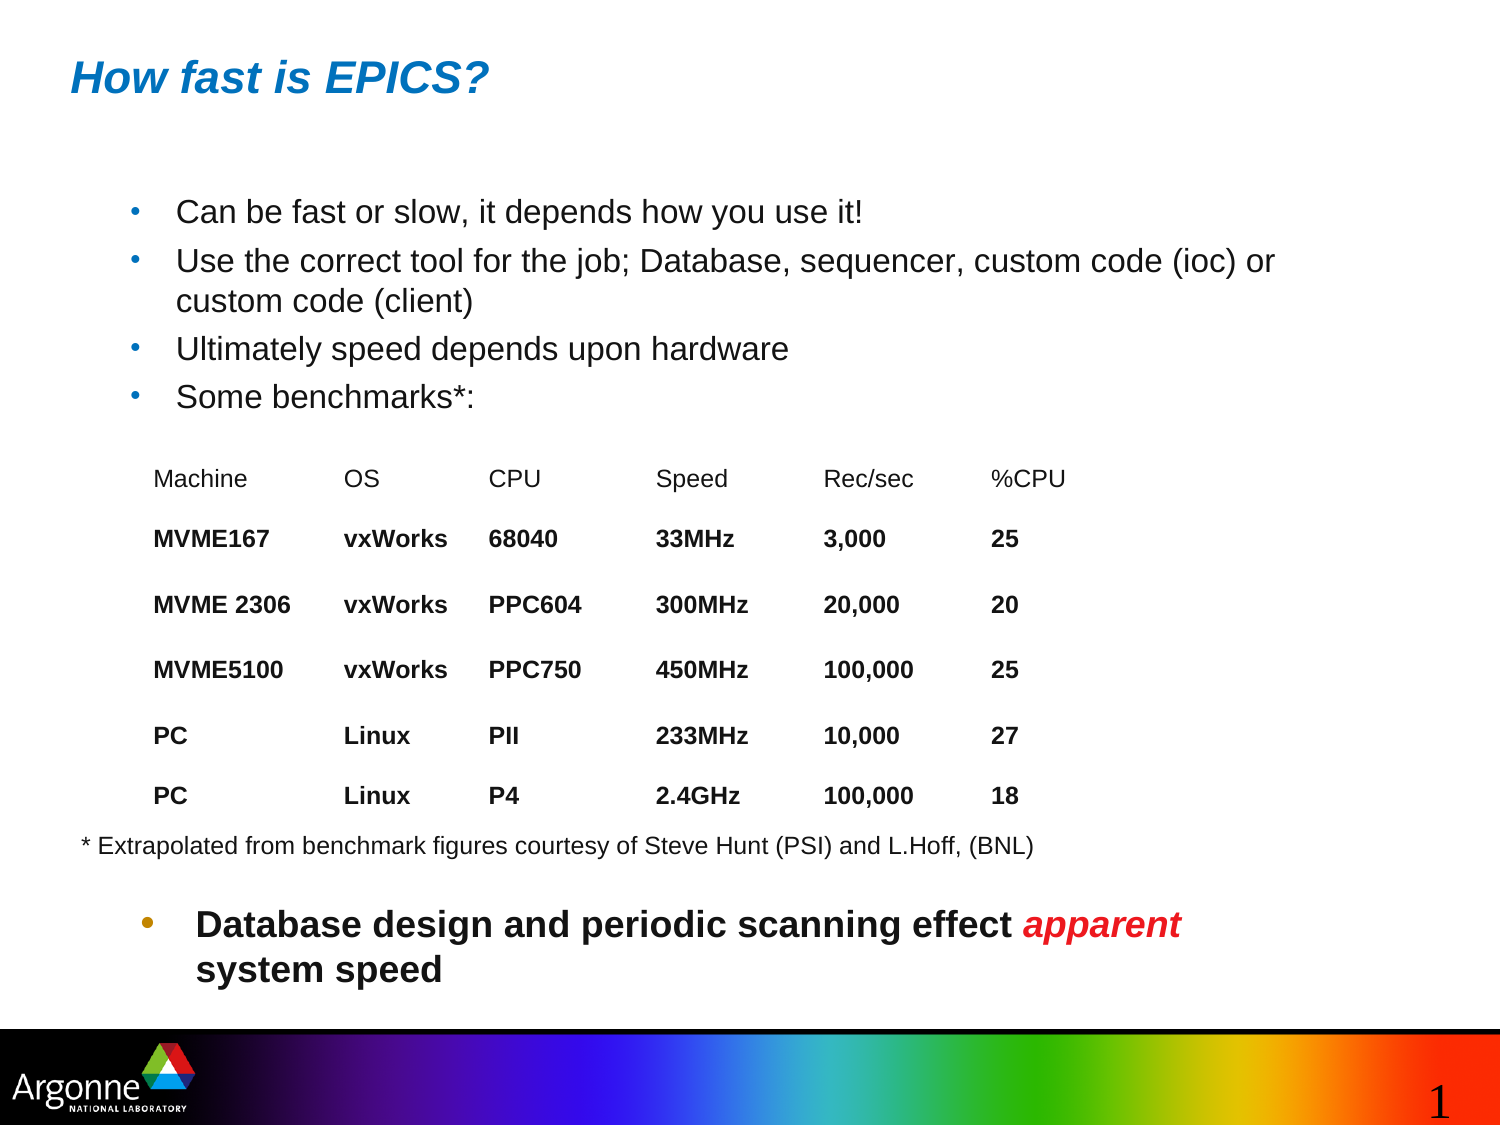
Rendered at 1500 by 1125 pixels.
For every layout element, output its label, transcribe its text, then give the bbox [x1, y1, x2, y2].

table_cell PII [474, 712, 641, 772]
table_cell 20 [977, 580, 1145, 646]
table_cell 68040 [474, 515, 641, 580]
table_cell 10,000 [809, 712, 977, 772]
table_header Rec/sec [809, 454, 977, 515]
table_cell PC [139, 772, 329, 828]
table_cell 3,000 [809, 515, 977, 580]
table_cell 2.4GHz [641, 772, 809, 828]
table_cell 450MHz [641, 646, 809, 712]
table_cell vxWorks [329, 515, 474, 580]
table_cell 233MHz [641, 712, 809, 772]
table_cell MVME 2306 [139, 580, 329, 646]
table_cell 300MHz [641, 580, 809, 646]
table_cell 25 [977, 646, 1145, 712]
table_cell vxWorks [329, 646, 474, 712]
table_cell 33MHz [641, 515, 809, 580]
table_cell 100,000 [809, 772, 977, 828]
table_cell Linux [329, 772, 474, 828]
table_cell 27 [977, 712, 1145, 772]
table_cell P4 [474, 772, 641, 828]
text_box Database design and periodic scanning effect apparent system speed [124, 892, 1308, 999]
table_cell Linux [329, 712, 474, 772]
table_cell 100,000 [809, 646, 977, 712]
table_cell PC [139, 712, 329, 772]
table_cell PPC604 [474, 580, 641, 646]
list Can be fast or slow, it depends how you use it! Use the correct tool for the job; Database, sequencer, custom code (ioc) or custom code (client) Ultimately speed depends upon hardware Some benchmarks*: [114, 183, 1359, 427]
table_cell PPC750 [474, 646, 641, 712]
table_cell MVME167 [139, 515, 329, 580]
table_header OS [329, 454, 474, 515]
table_cell 18 [977, 772, 1145, 828]
table_cell 25 [977, 515, 1145, 580]
table_header Speed [641, 454, 809, 515]
table_cell MVME5100 [139, 646, 329, 712]
table_header %CPU [977, 454, 1145, 515]
picture [0, 1029, 1500, 1125]
table_cell 20,000 [809, 580, 977, 646]
table_cell vxWorks [329, 580, 474, 646]
title How fast is EPICS? [55, 54, 1361, 112]
text_box * Extrapolated from benchmark figures courtesy of Steve Hunt (PSI) and L.Hoff, (BNL) [66, 828, 1164, 867]
table_header Machine [139, 454, 329, 515]
table_header CPU [474, 454, 641, 515]
